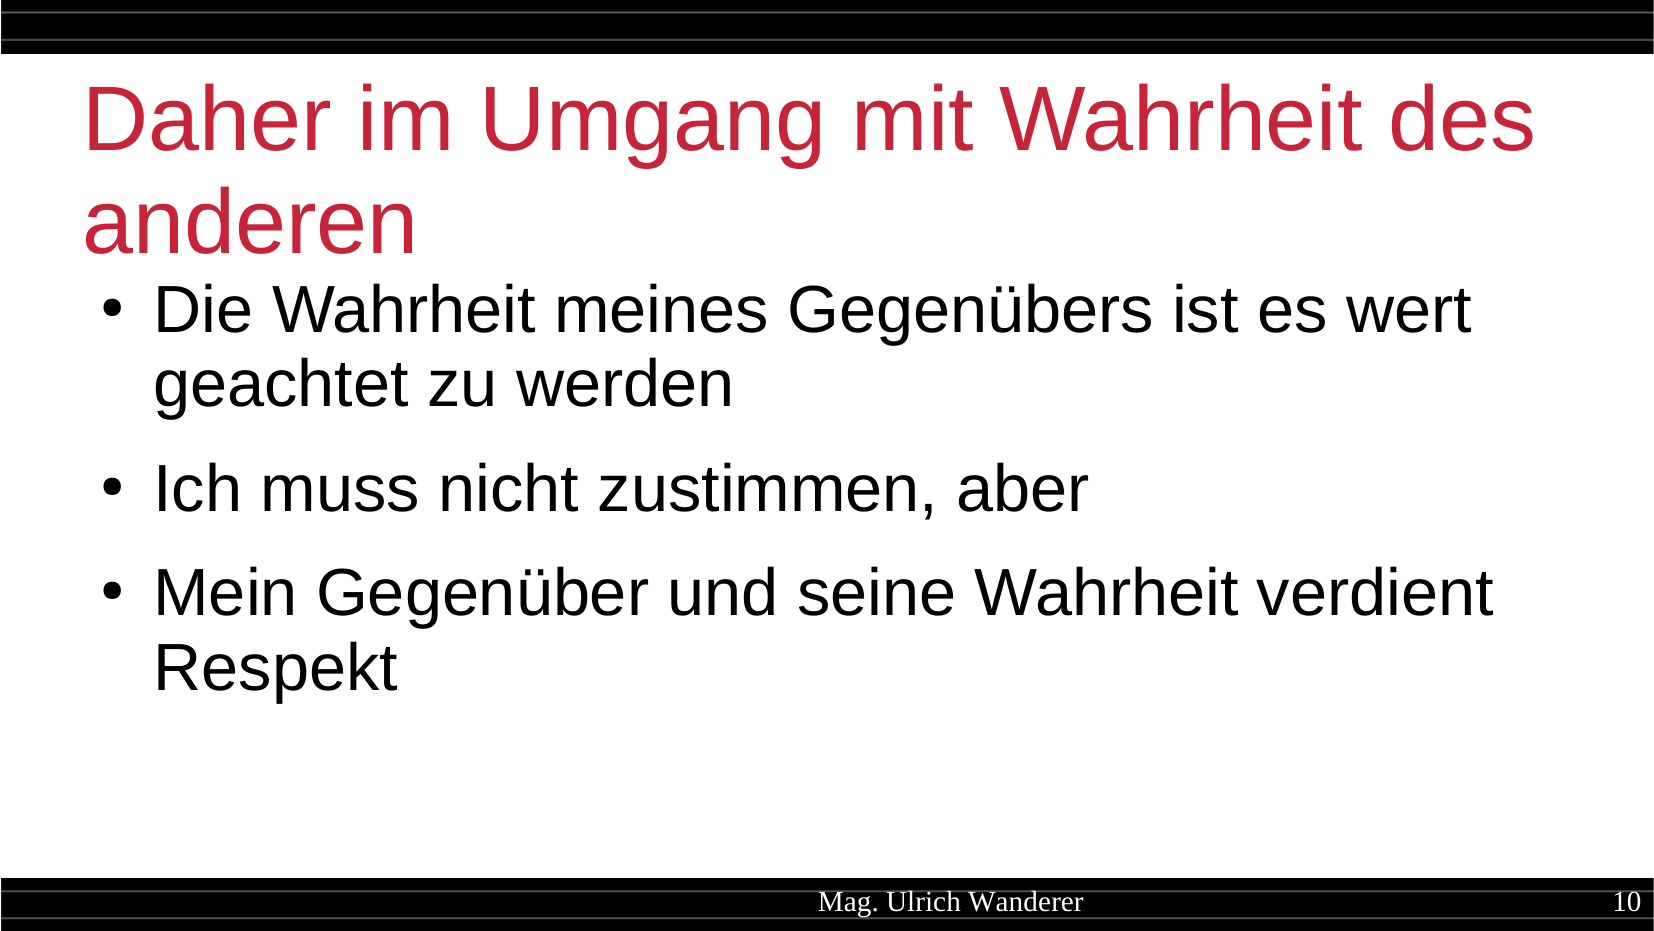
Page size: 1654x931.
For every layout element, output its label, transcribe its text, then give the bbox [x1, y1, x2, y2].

picture [1, 0, 1654, 54]
title Daher im Umgang mit Wahrheit des anderen [82, 67, 1571, 271]
list Die Wahrheit meines Gegenübers ist es wert geachtet zu werden Ich muss nicht zustimmen, aber Mein Gegenüber und seine Wahrheit verdient Respekt [82, 271, 1571, 758]
picture [1, 878, 1654, 931]
